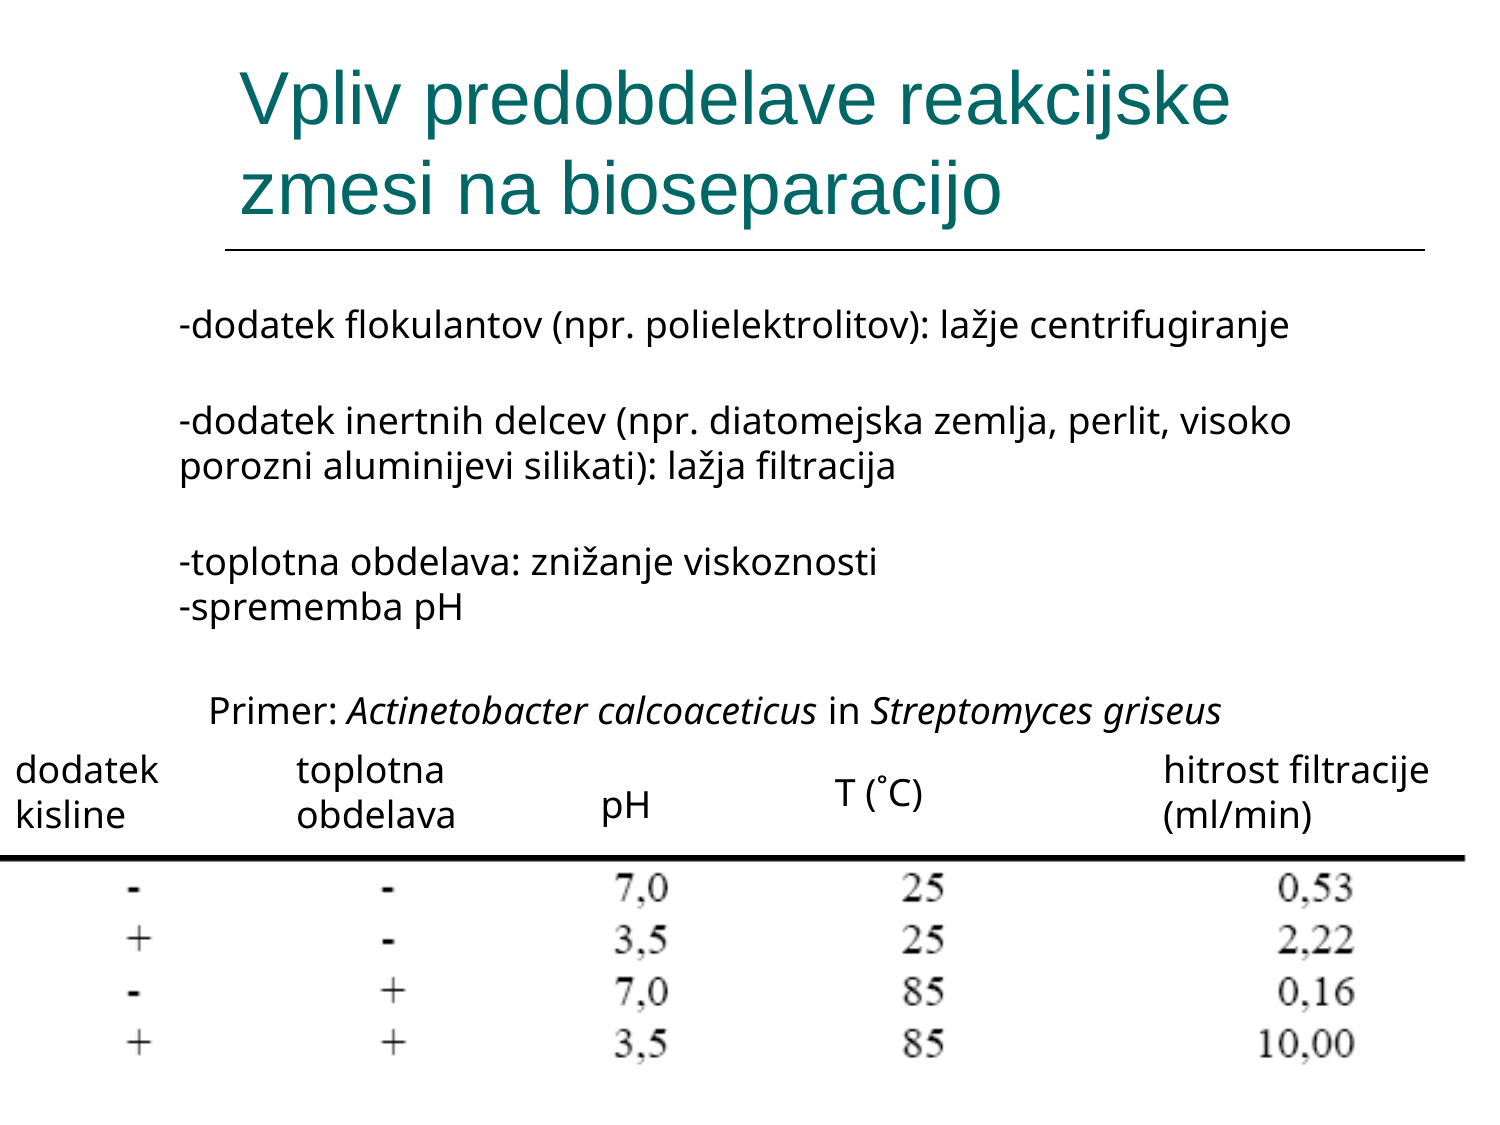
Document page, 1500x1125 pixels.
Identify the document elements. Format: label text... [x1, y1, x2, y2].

text_box dodatek kisline [0, 738, 200, 844]
text_box hitrost filtracije (ml/min) [1148, 738, 1500, 844]
text_box pH [585, 773, 692, 834]
text_box toplotna obdelava [281, 741, 514, 844]
title Vpliv predobdelave reakcijske zmesi na bioseparacijo [224, 41, 1425, 237]
text_box Primer: Actinetobacter calcoaceticus in Streptomyces griseus [193, 679, 1238, 741]
text_box T (˚C) [820, 761, 1008, 823]
text_box dodatek flokulantov (npr. polielektrolitov): lažje centrifugiranje dodatek inertnih delcev (npr. diatomejska zemlja, perlit, visoko porozni aluminijevi silikati): lažja filtracija toplotna obdelava: znižanje viskoznosti sprememba pH [164, 292, 1442, 636]
picture [0, 855, 1468, 1084]
